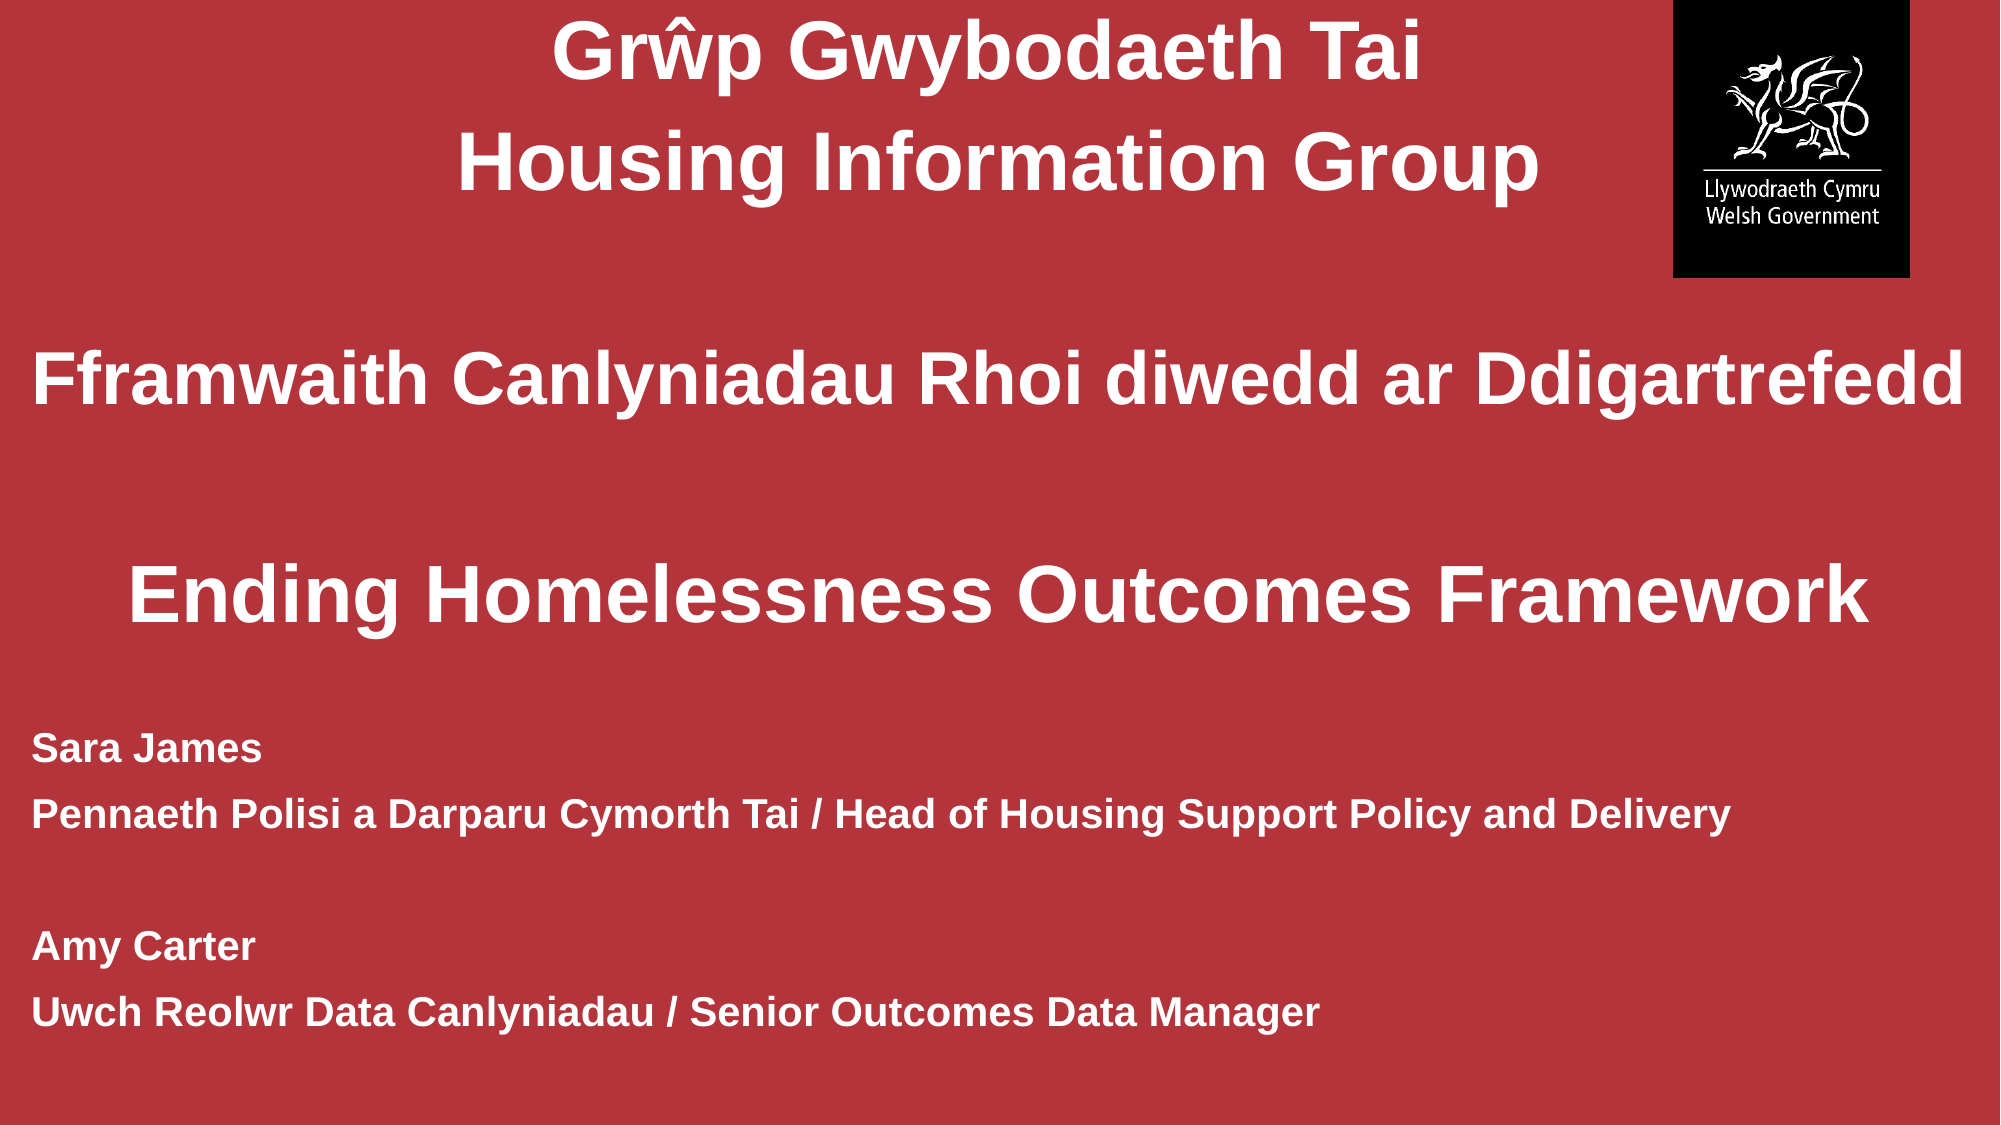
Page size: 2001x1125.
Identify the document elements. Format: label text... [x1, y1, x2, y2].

subtitle Grŵp Gwybodaeth Tai Housing Information Group Fframwaith Canlyniadau Rhoi diwedd ar Ddigartrefedd Ending Homelessness Outcomes Framework Sara James Pennaeth Polisi a Darparu Cymorth Tai / Head of Housing Support Policy and Delivery Amy Carter Uwch Reolwr Data Canlyniadau / Senior Outcomes Data Manager [15, 0, 1985, 272]
